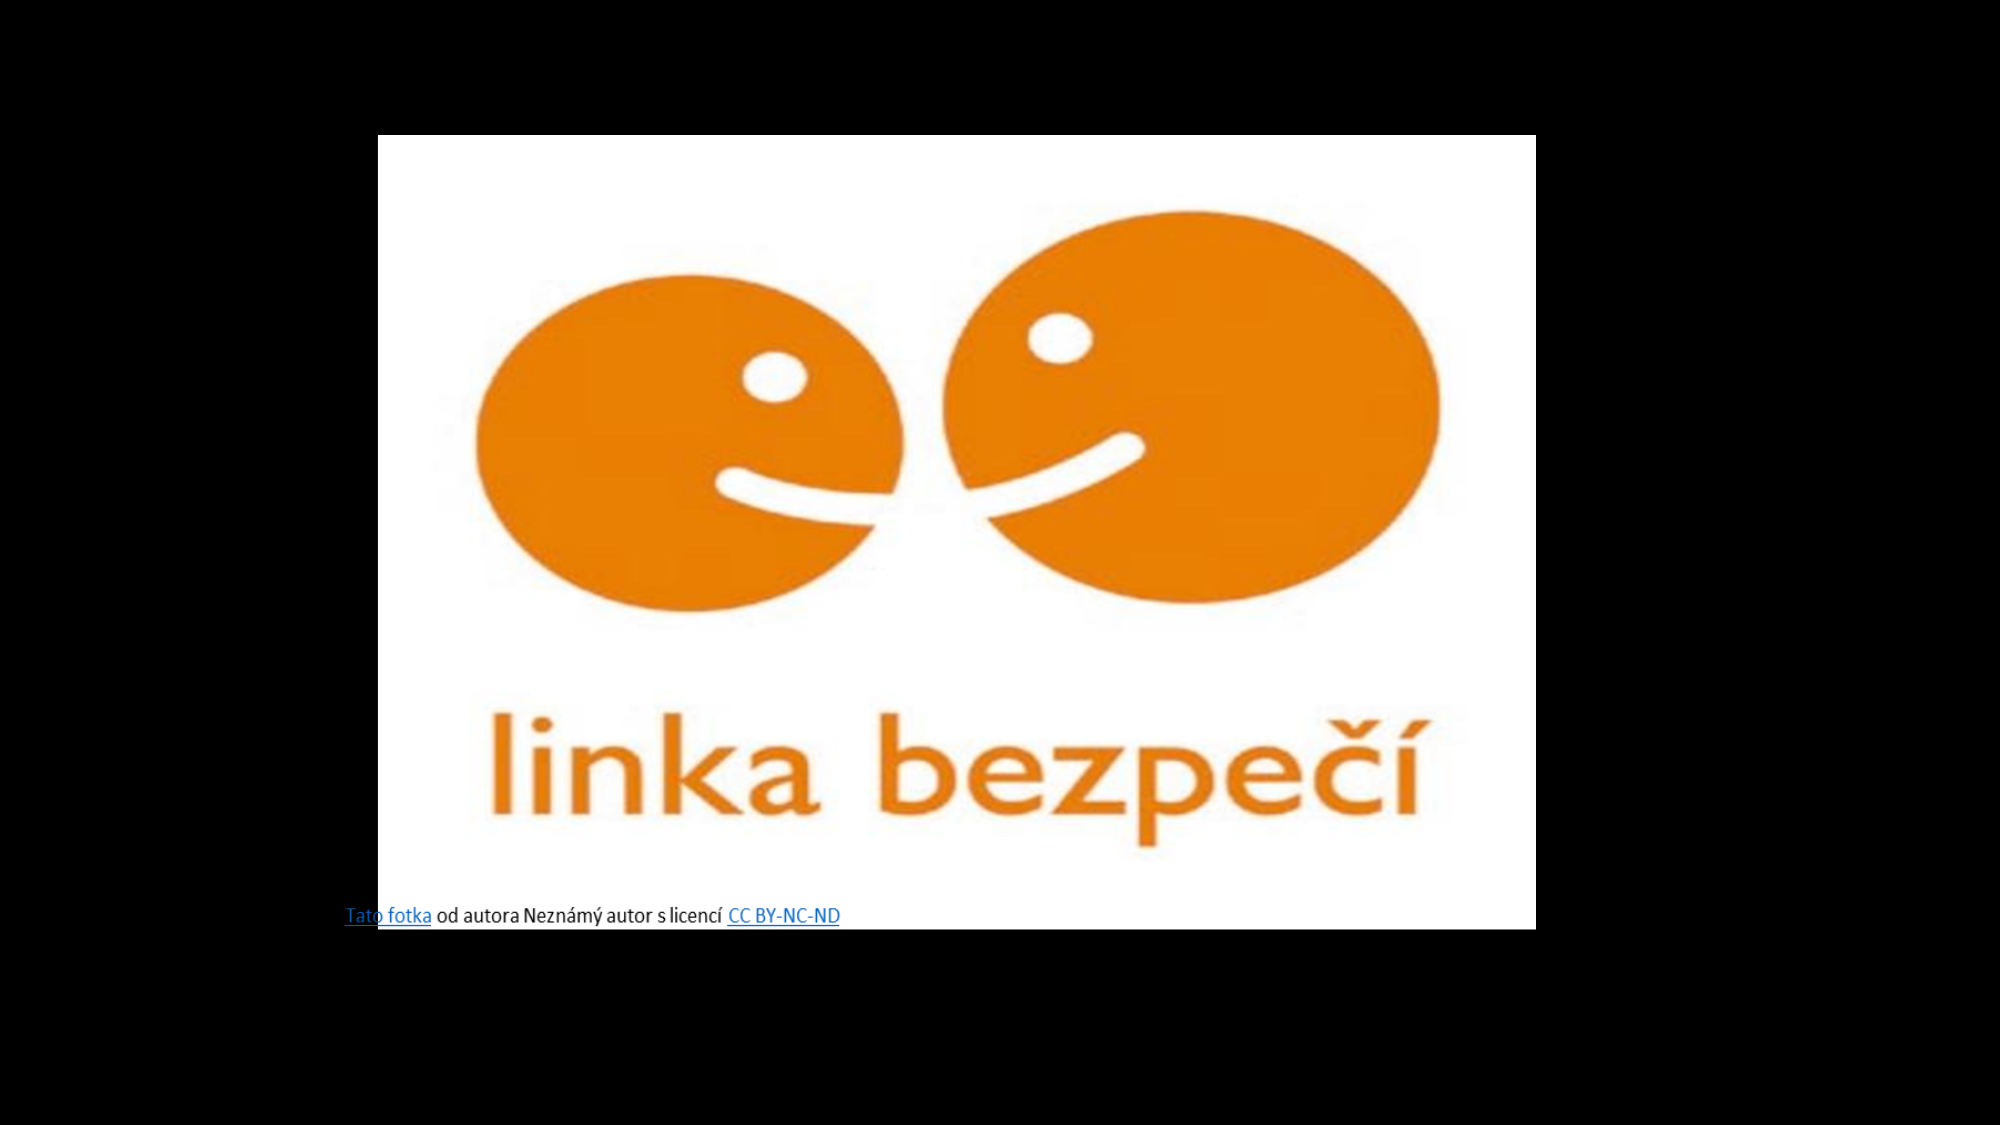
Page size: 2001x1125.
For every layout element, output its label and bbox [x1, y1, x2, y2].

picture [329, 135, 1536, 943]
